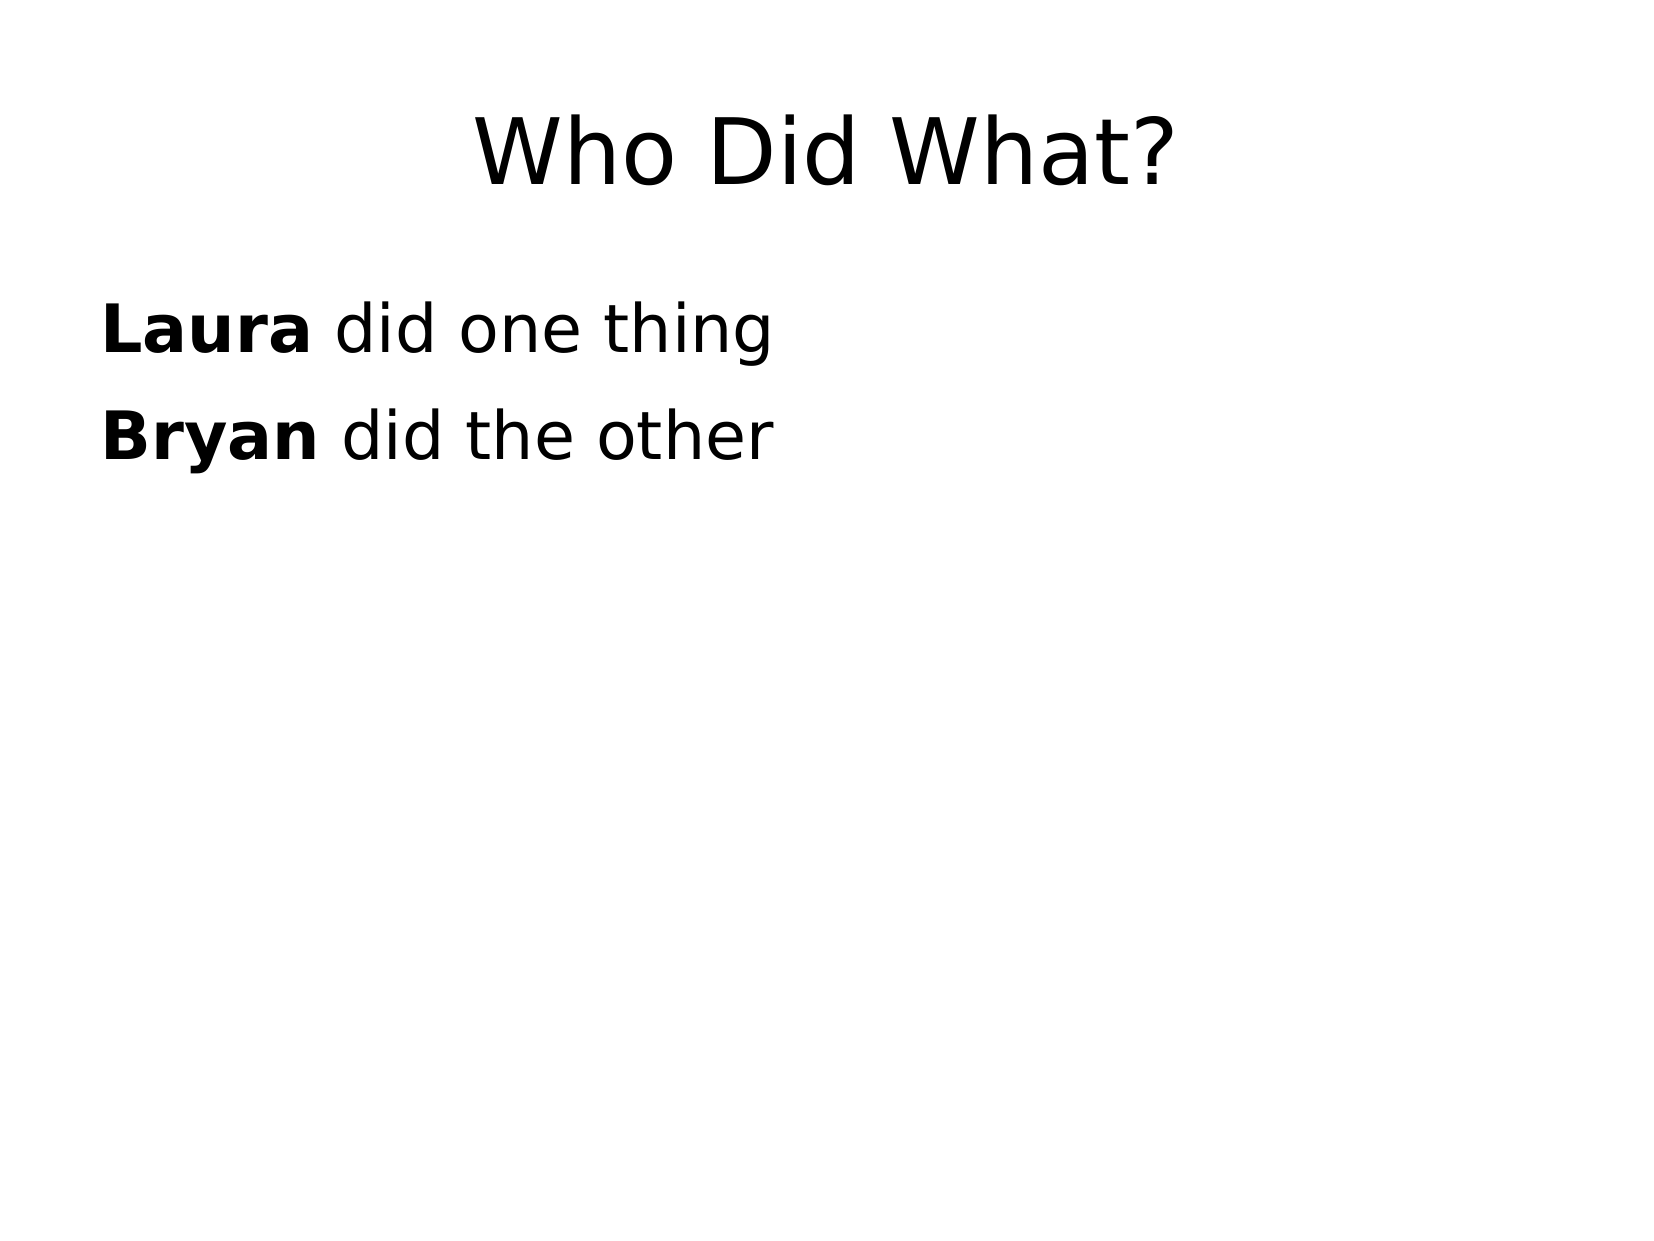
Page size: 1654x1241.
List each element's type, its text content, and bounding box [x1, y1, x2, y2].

list Laura did one thing Bryan did the other [82, 290, 1571, 1095]
title Who Did What? [82, 49, 1571, 257]
